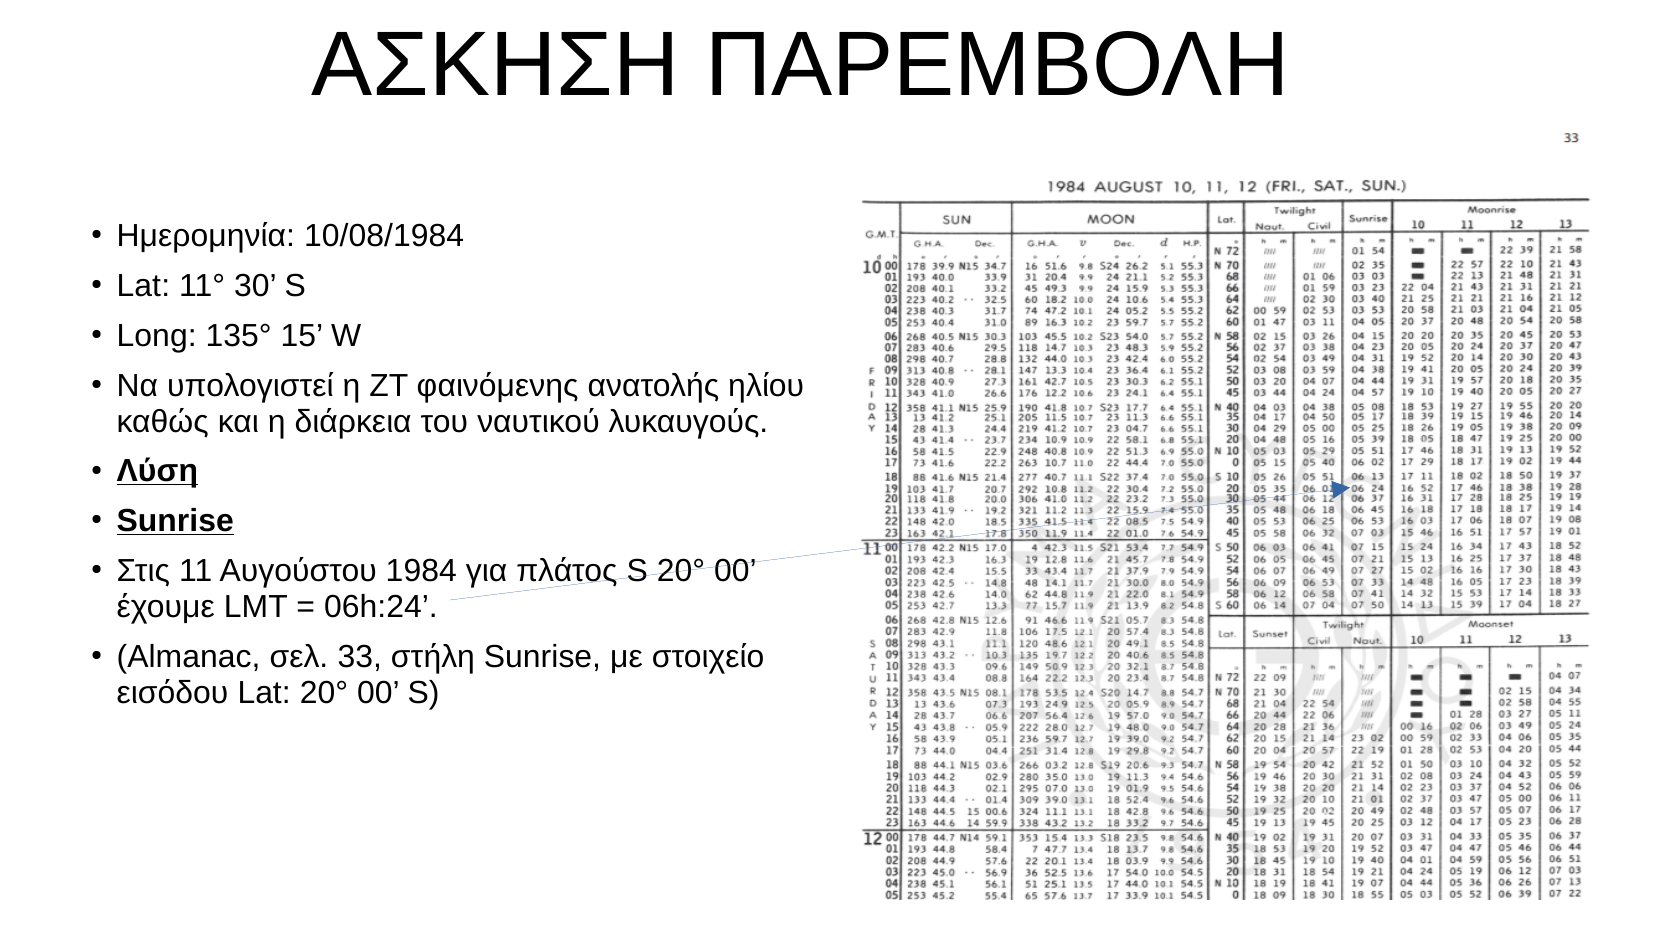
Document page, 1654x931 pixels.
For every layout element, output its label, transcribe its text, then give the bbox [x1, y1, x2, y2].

picture [825, 112, 1613, 901]
title ΑΣΚΗΣΗ ΠΑΡΕΜΒΟΛΗ [82, 12, 1571, 218]
list Ημερομηνία: 10/08/1984 Lat: 11° 30’ S Long: 135° 15’ W Να υπολογιστεί η ΖΤ φαινόμενης ανατολής ηλίου καθώς και η διάρκεια του ναυτικού λυκαυγούς. Λύση Sunrise Στις 11 Αυγούστου 1984 για πλάτος S 20° 00’ έχουμε LMT = 06h:24’. (Almanac, σελ. 33, στήλη Sunrise, με στοιχείο εισόδου Lat: 20° 00’ S) [82, 217, 809, 758]
